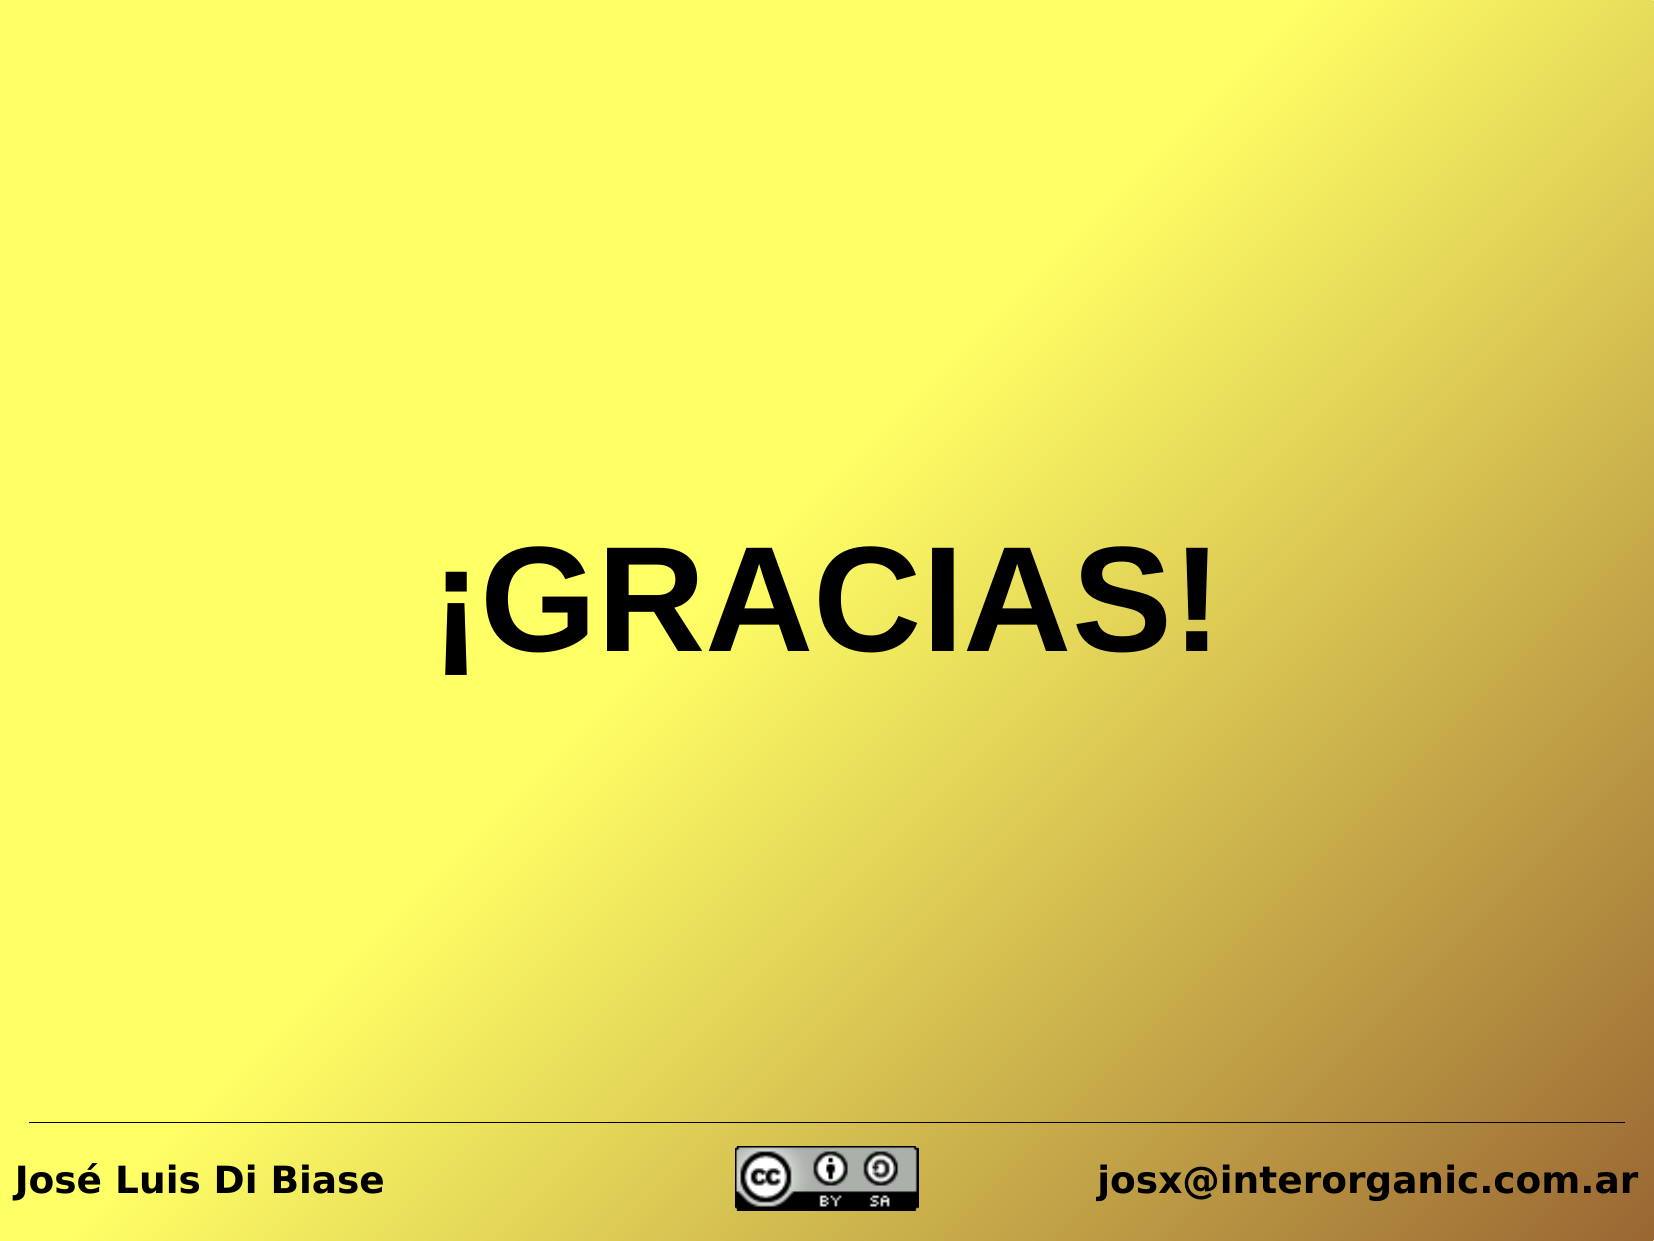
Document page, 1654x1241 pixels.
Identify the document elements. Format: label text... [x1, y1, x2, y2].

text_box josx@interorganic.com.ar [1033, 1151, 1654, 1211]
text_box José Luis Di Biase [0, 1151, 414, 1211]
picture [735, 1146, 919, 1211]
text_box ¡GRACIAS! [221, 507, 1433, 733]
